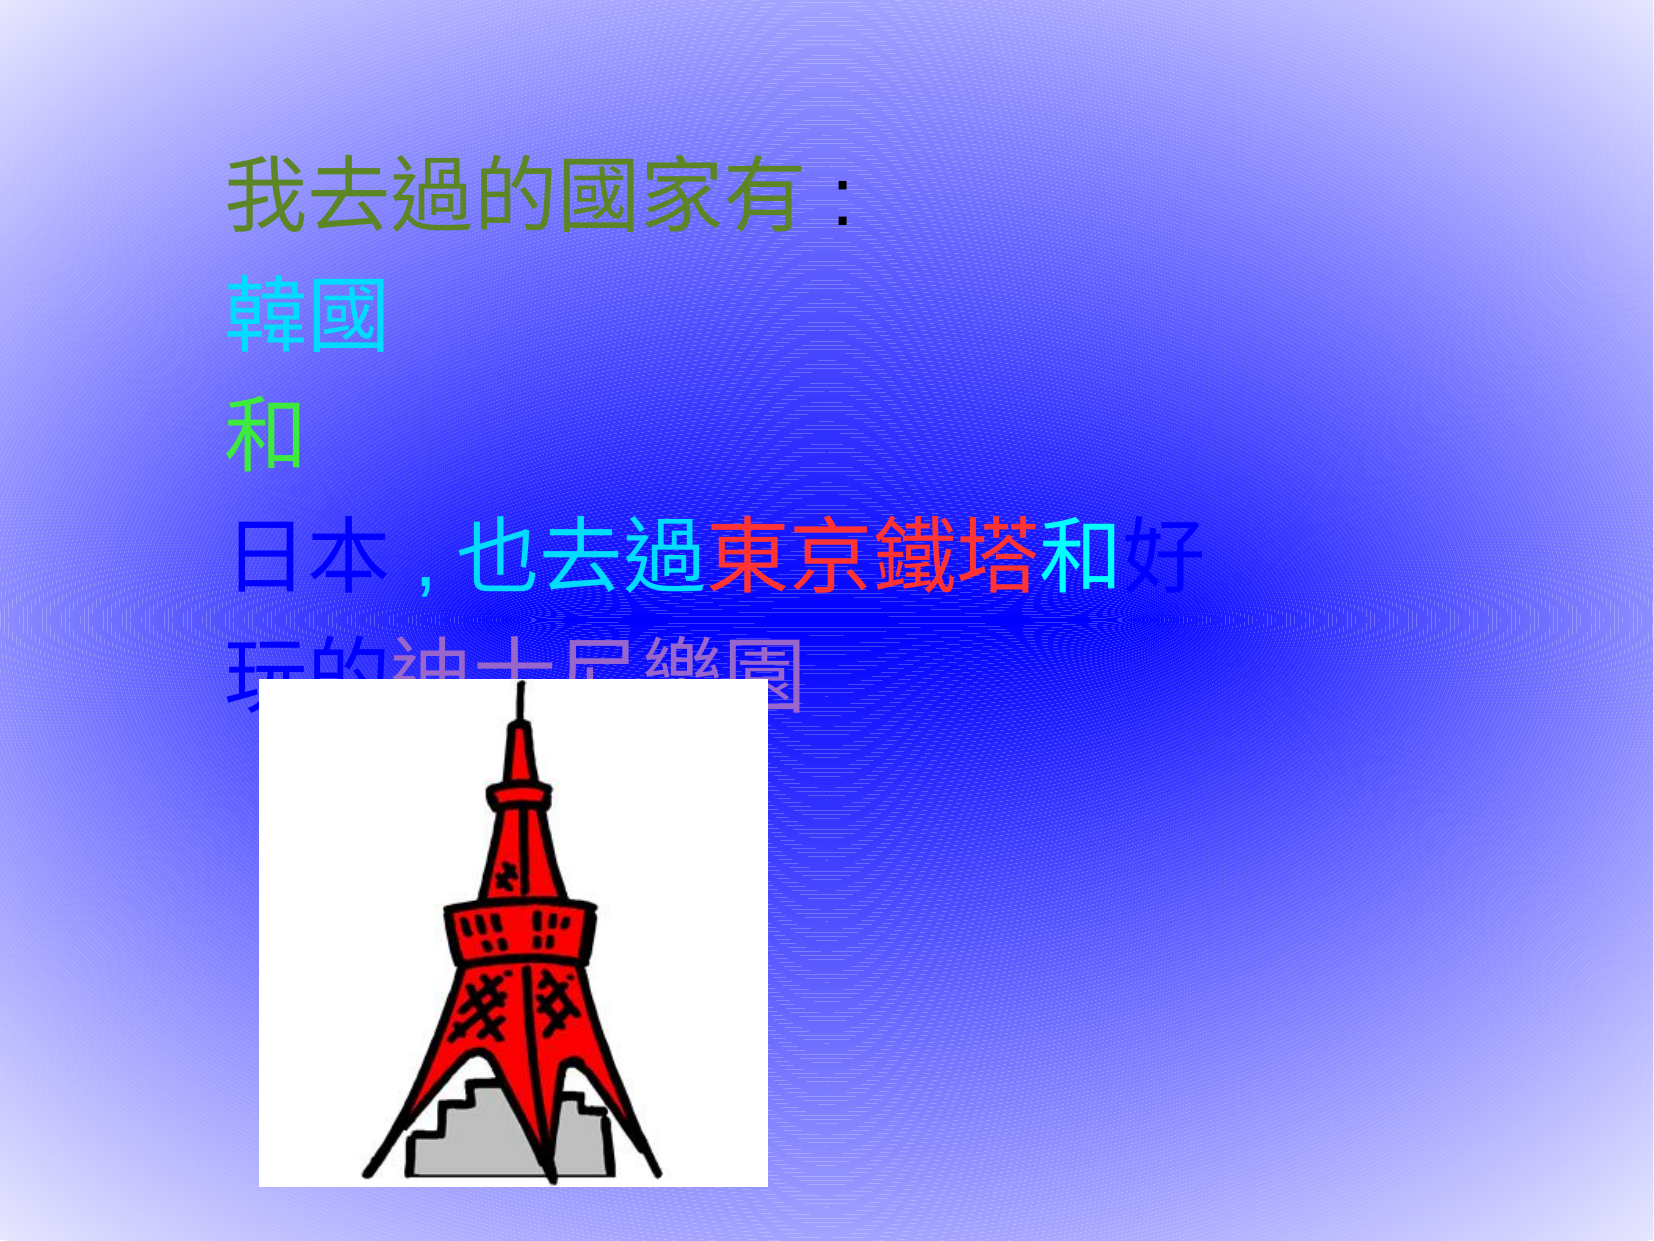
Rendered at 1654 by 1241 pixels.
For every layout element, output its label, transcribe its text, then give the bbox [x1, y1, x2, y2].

picture [259, 679, 768, 1187]
text_box 我去過的國家有: 韓國 和 日本,也去過東京鐵塔和好玩的迪士尼樂園 [206, 118, 1270, 639]
picture [1062, 719, 1536, 1182]
